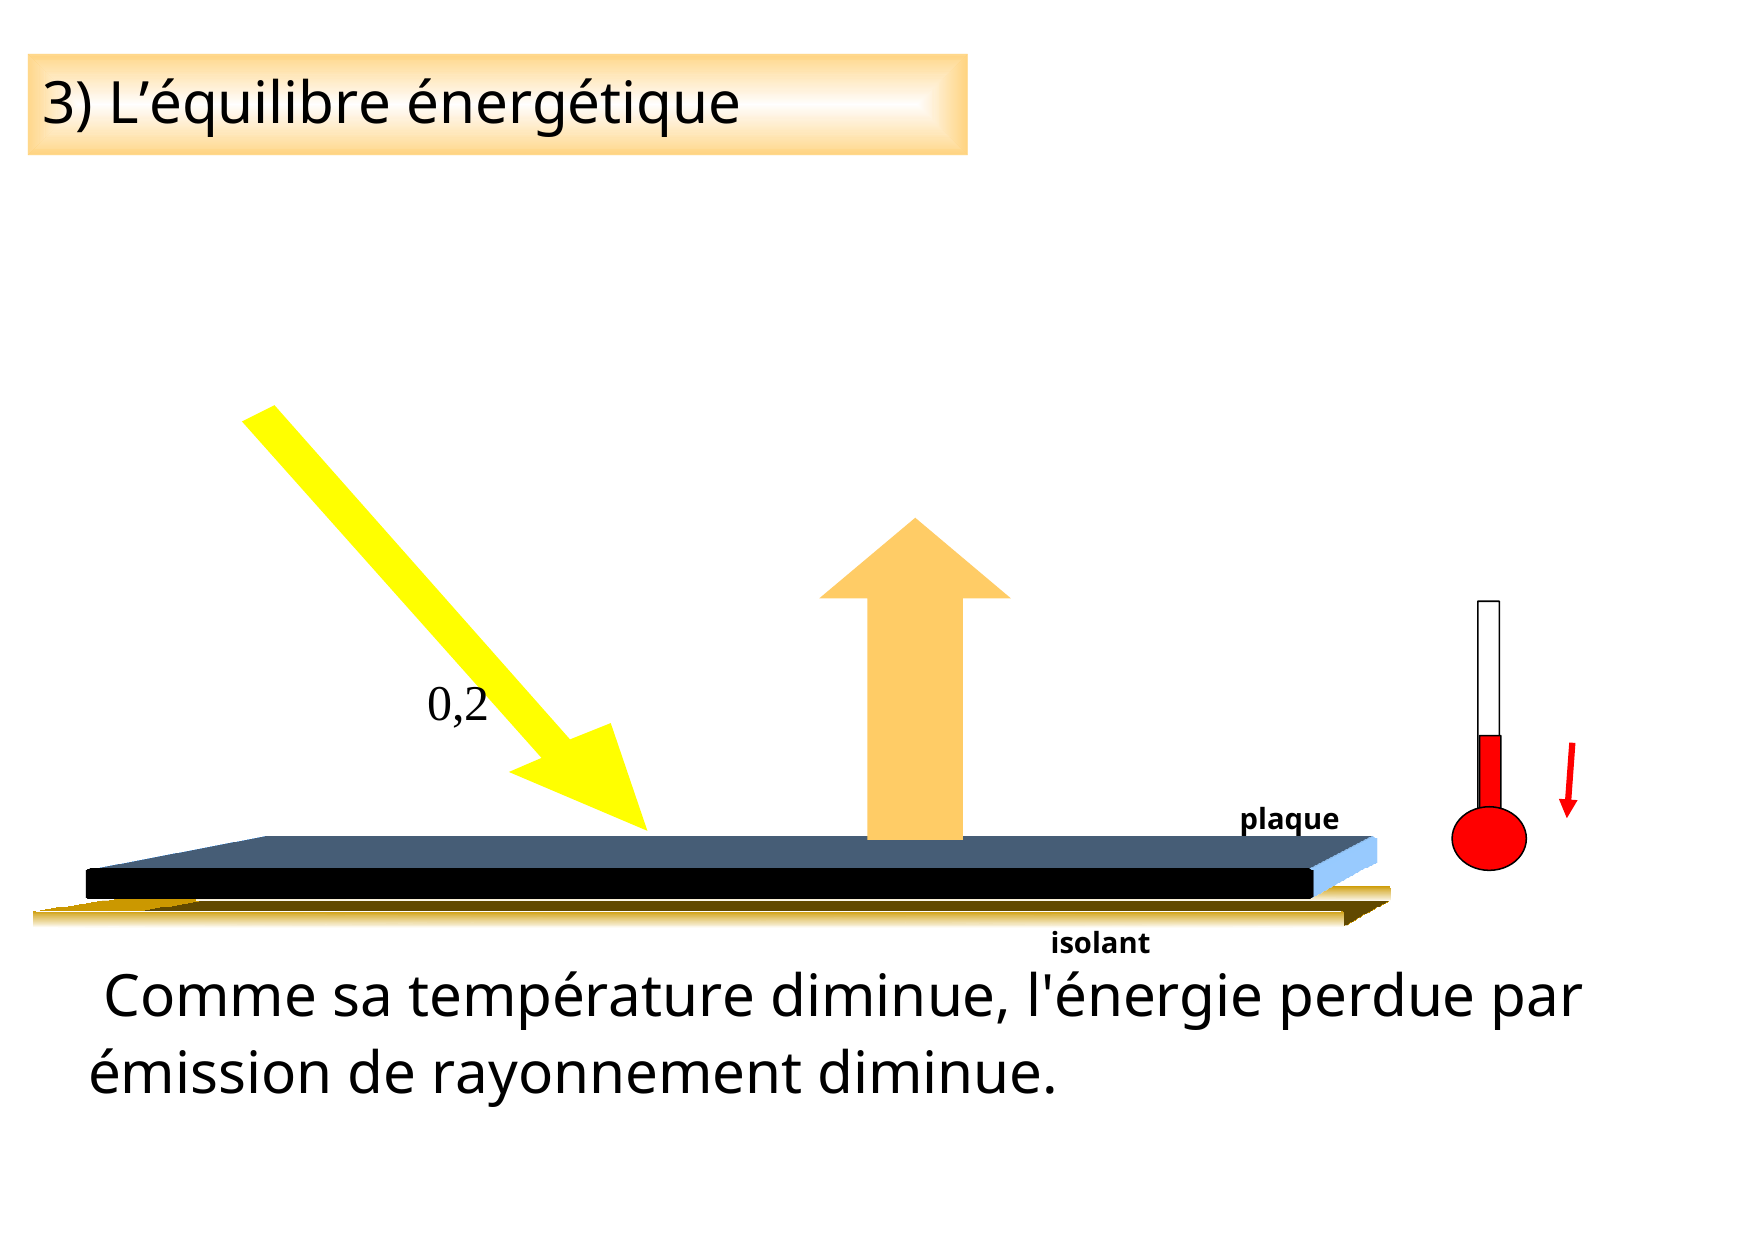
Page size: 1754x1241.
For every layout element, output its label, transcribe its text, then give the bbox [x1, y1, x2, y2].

text_box [241, 405, 461, 630]
text_box [819, 517, 1011, 840]
text_box plaque [1224, 791, 1477, 866]
text_box [27, 53, 968, 156]
text_box 3) L’équilibre énergétique [27, 53, 967, 155]
text_box Comme sa température diminue, l'énergie perdue par émission de rayonnement diminue. [73, 947, 1611, 1201]
text_box 0,2 [427, 616, 518, 687]
text_box isolant [1035, 915, 1288, 990]
text_box [480, 680, 648, 831]
text_box [1470, 601, 1527, 871]
picture [21, 826, 1406, 939]
